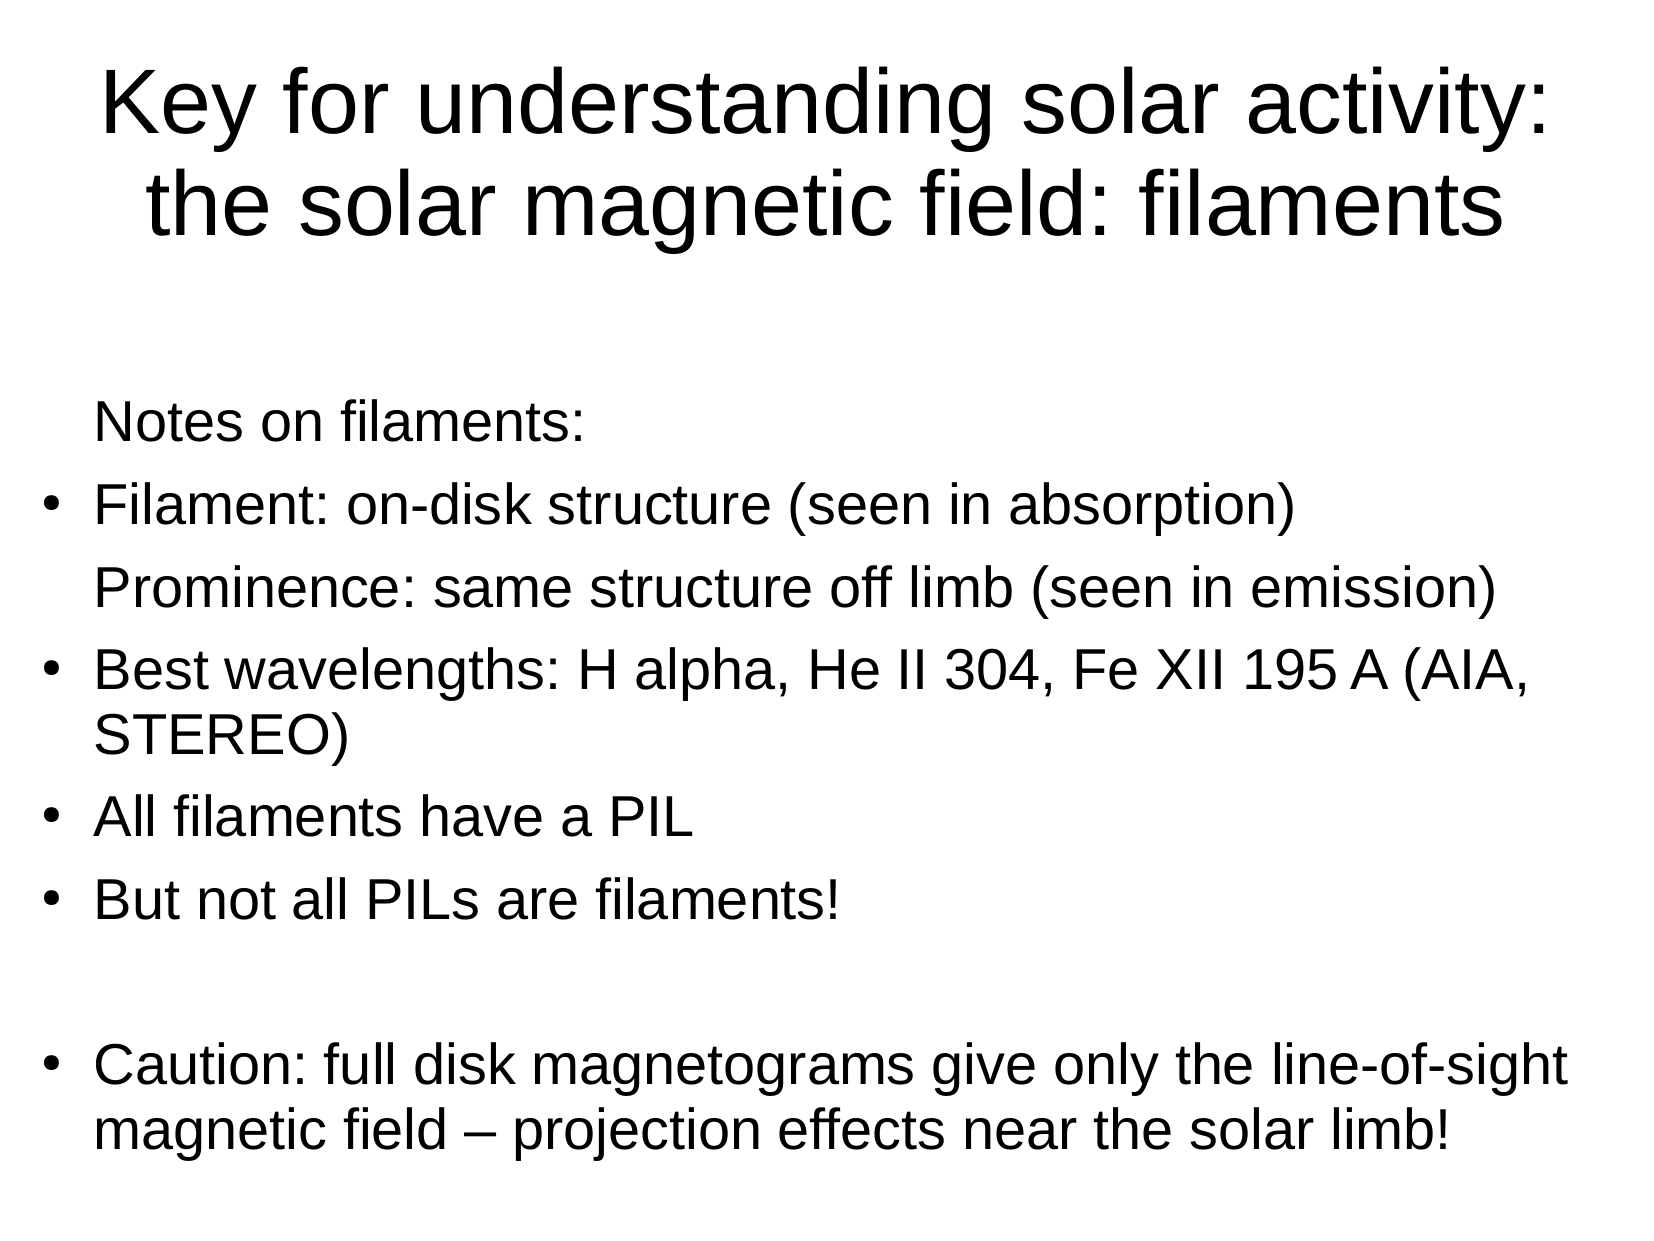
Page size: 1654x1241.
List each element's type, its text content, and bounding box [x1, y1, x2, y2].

title Key for understanding solar activity: the solar magnetic field: filaments [82, 49, 1571, 257]
list Notes on filaments: Filament: on-disk structure (seen in absorption) Prominence: same structure off limb (seen in emission) Best wavelengths: H alpha, He II 304, Fe XII 195 A (AIA, STEREO) All filaments have a PIL But not all PILs are filaments! Caution: full disk magnetograms give only the line-of-sight magnetic field – projection effects near the solar limb! [23, 307, 1583, 1182]
